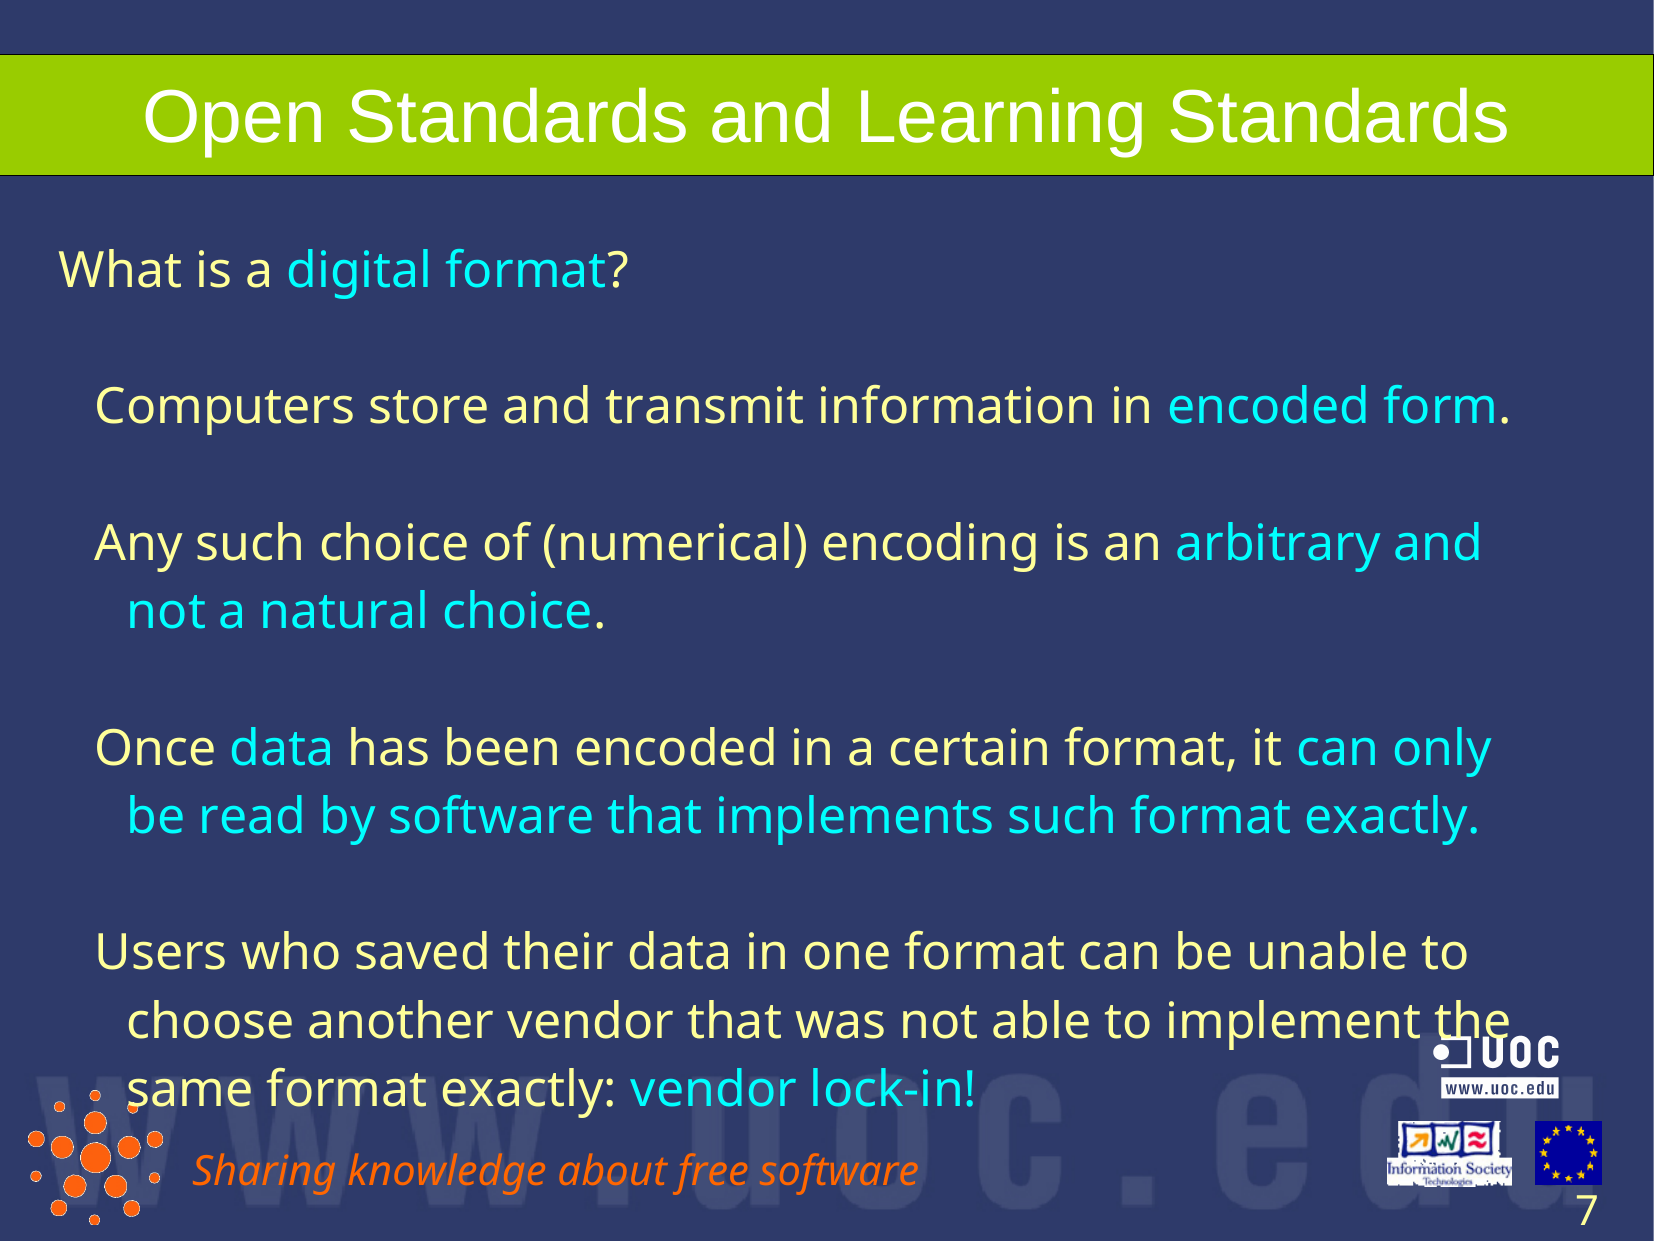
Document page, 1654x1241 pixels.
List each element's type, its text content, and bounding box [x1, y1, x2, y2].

picture [0, 176, 1654, 1241]
text_box What is a digital format? Computers store and transmit information in encoded form. Any such choice of (numerical) encoding is an arbitrary and not a natural choice. Once data has been encoded in a certain format, it can only be read by software that implements such format exactly. Users who saved their data in one format can be unable to choose another vendor that was not able to implement the same format exactly: vendor lock-in! [59, 233, 1542, 959]
picture [0, 0, 1654, 54]
title Open Standards and Learning Standards [82, 60, 1571, 174]
